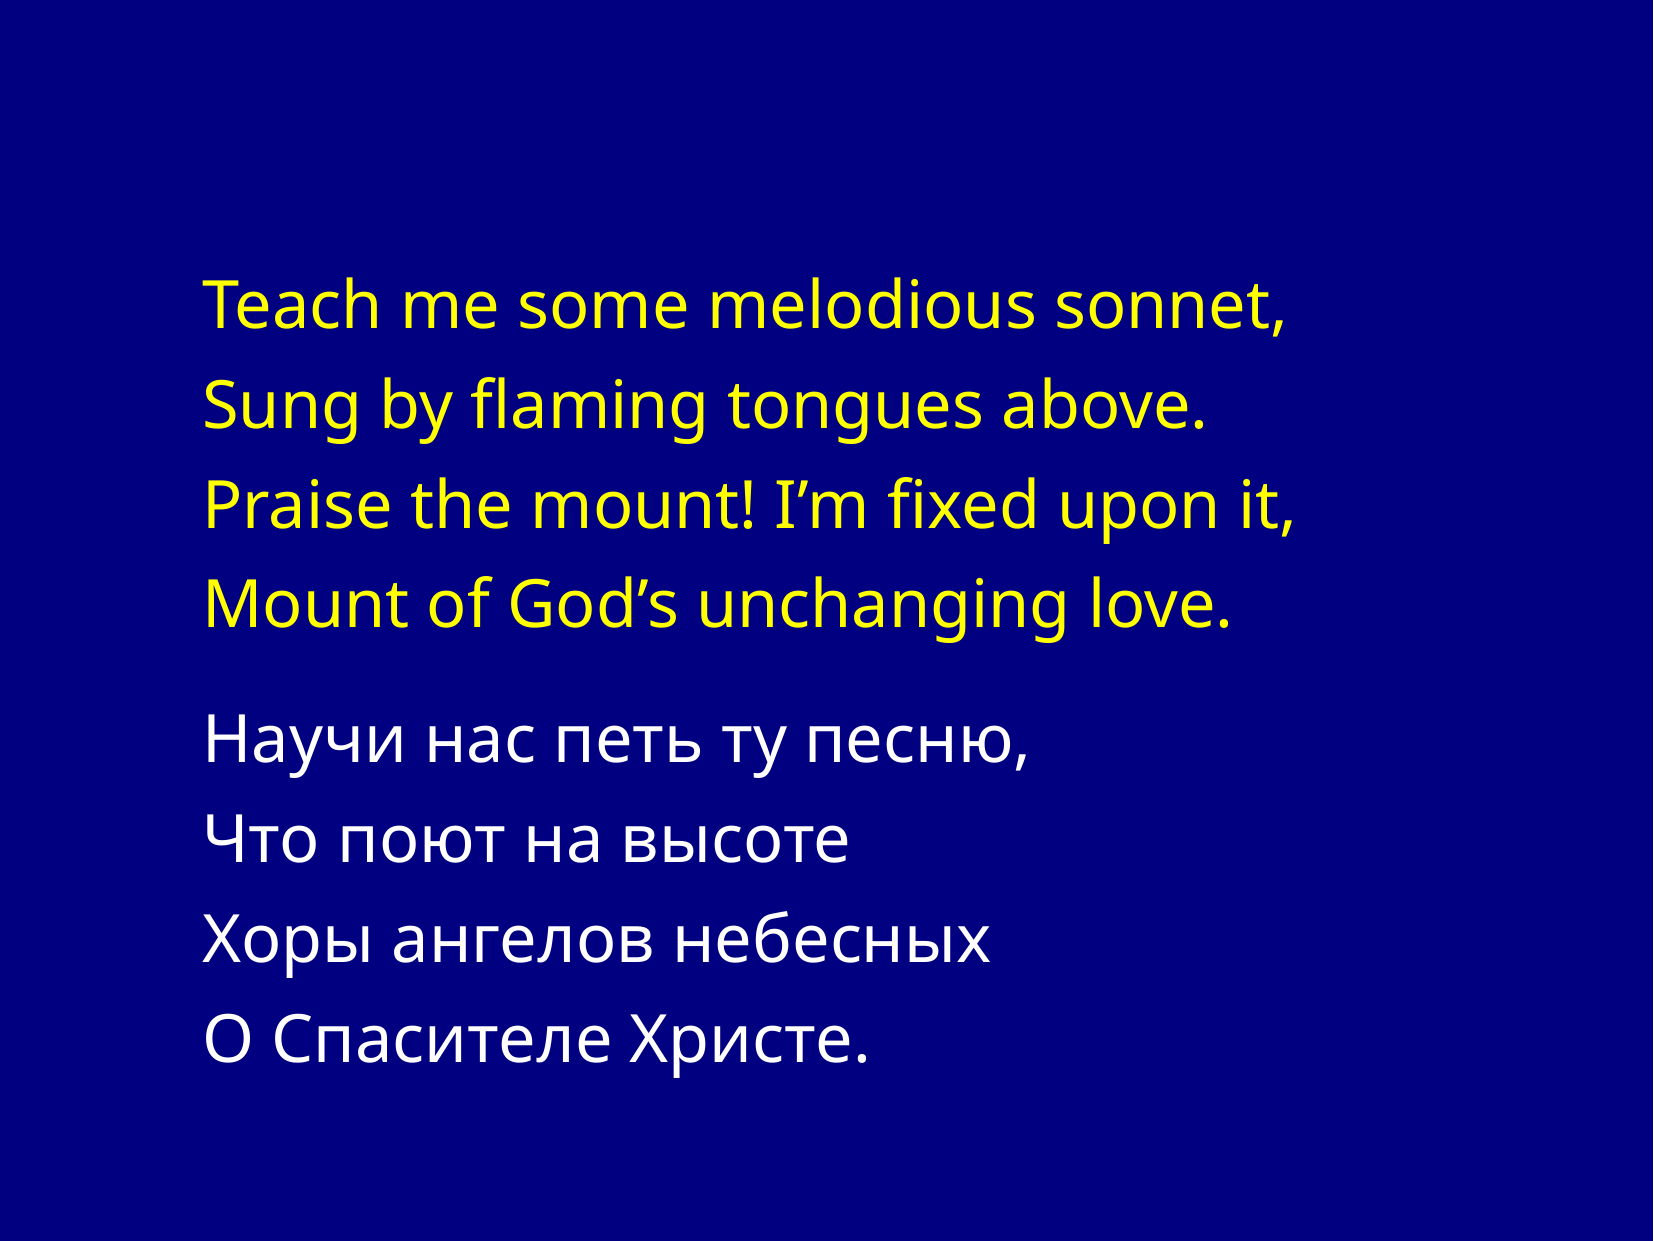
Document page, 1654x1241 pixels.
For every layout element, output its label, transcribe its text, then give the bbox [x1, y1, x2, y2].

text_box Научи нас петь ту песню, Что поют на высоте Хоры ангелов небесных О Спасителе Христе. [75, 675, 1576, 1163]
text_box Teach me some melodious sonnet, Sung by flaming tongues above. Praise the mount! I’m fixed upon it, Mount of God’s unchanging love. [75, 150, 1576, 638]
